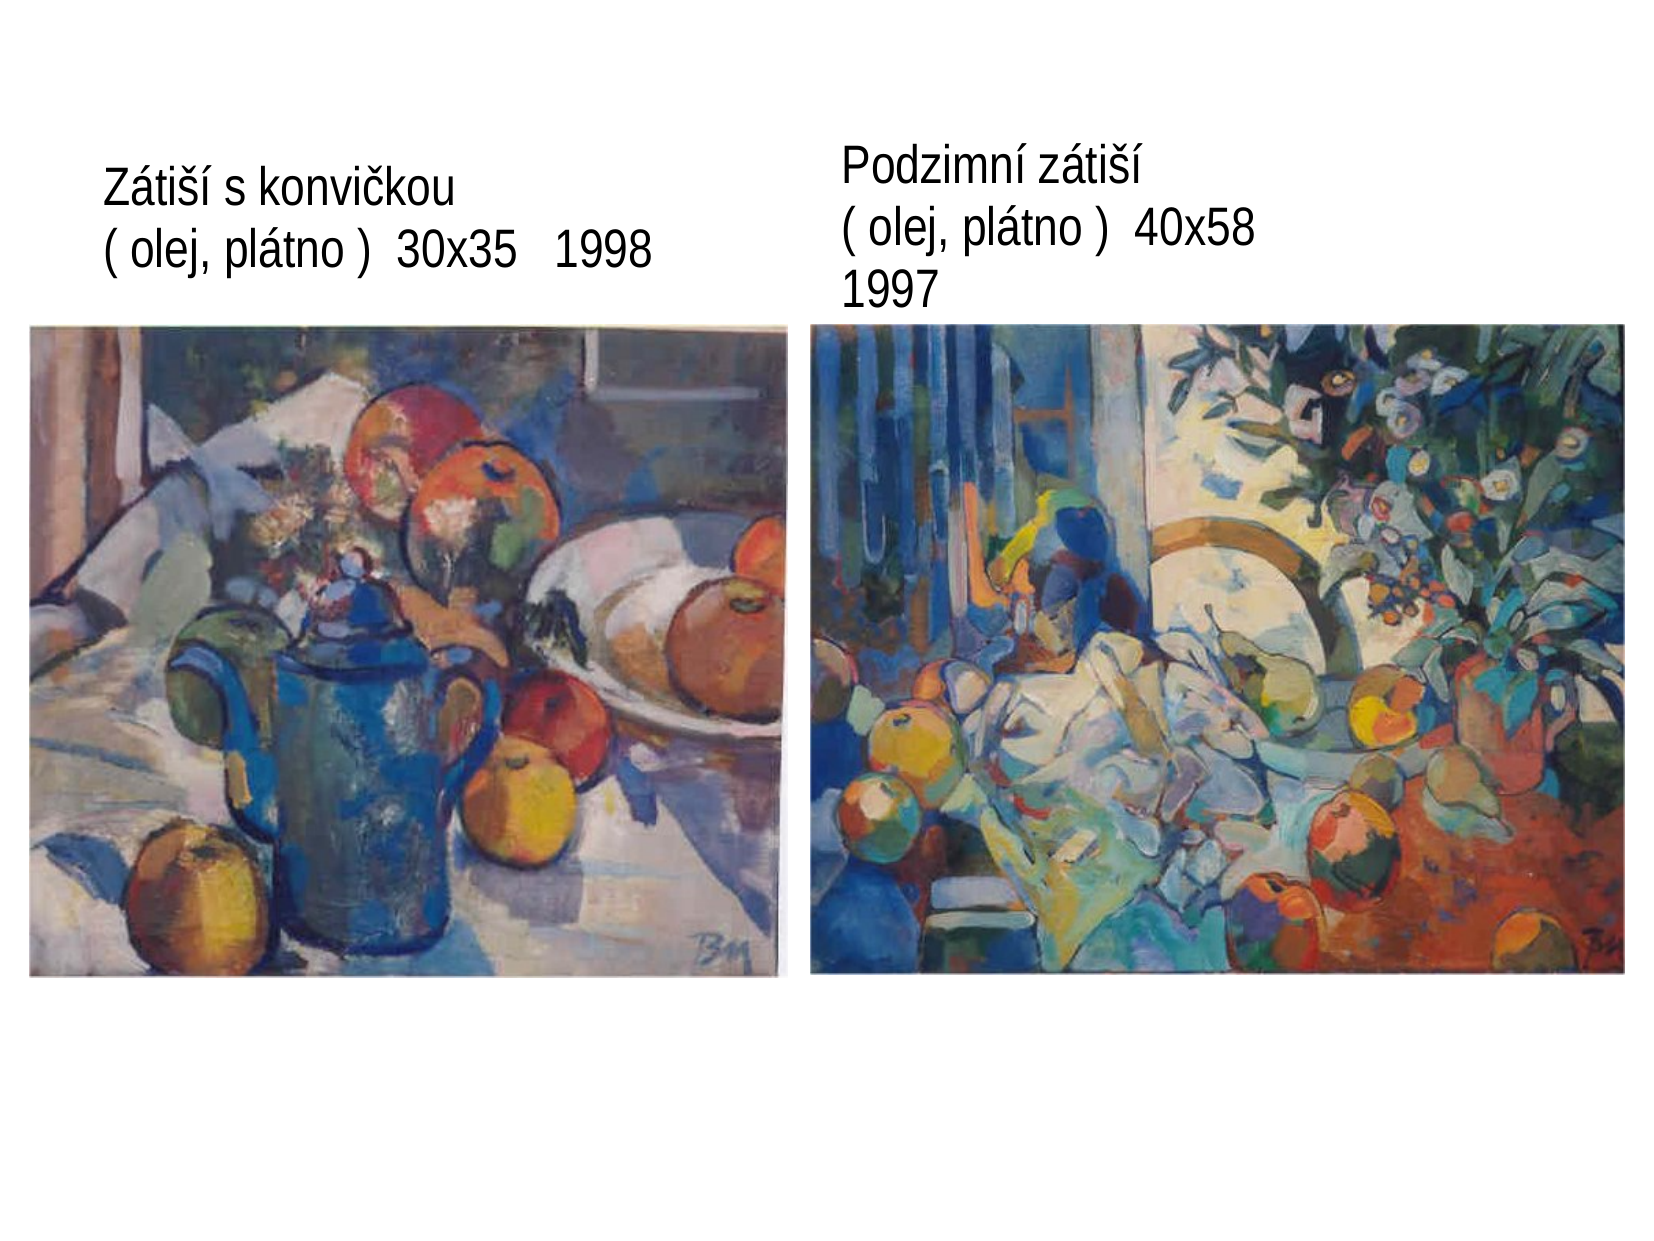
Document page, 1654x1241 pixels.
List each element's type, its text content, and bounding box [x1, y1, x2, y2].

picture [29, 324, 788, 978]
text_box Podzimní zátiší ( olej, plátno ) 40x58 1997 [826, 125, 1388, 325]
text_box Zátiší s konvičkou ( olej, plátno ) 30x35 1998 [88, 147, 680, 286]
picture [810, 324, 1625, 975]
